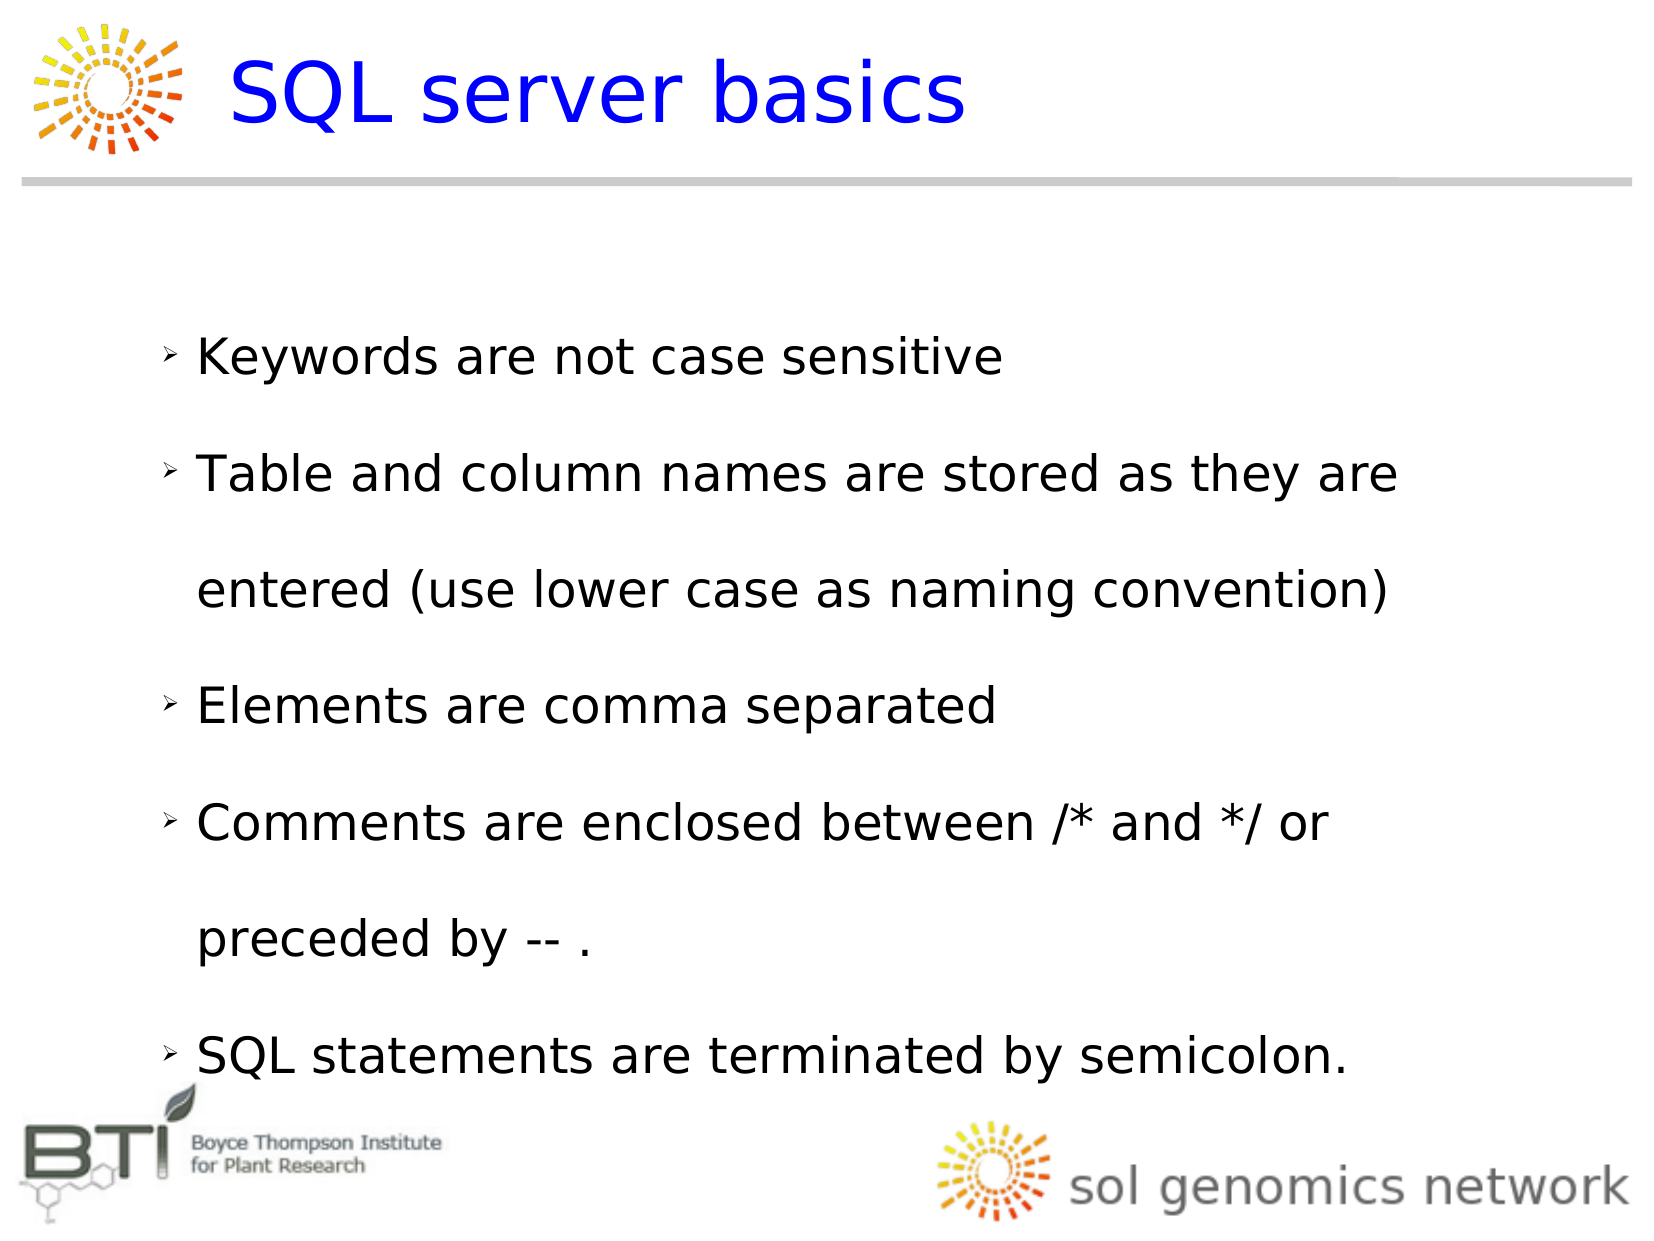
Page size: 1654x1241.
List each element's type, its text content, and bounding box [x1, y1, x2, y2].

picture [32, 22, 184, 156]
text_box SQL server basics [228, 46, 1623, 159]
picture [921, 1116, 1642, 1229]
picture [14, 1081, 456, 1228]
text_box Keywords are not case sensitive Table and column names are stored as they are entered (use lower case as naming convention) Elements are comma separated Comments are enclosed between /* and */ or preceded by -- . SQL statements are terminated by semicolon. [112, 262, 1576, 913]
